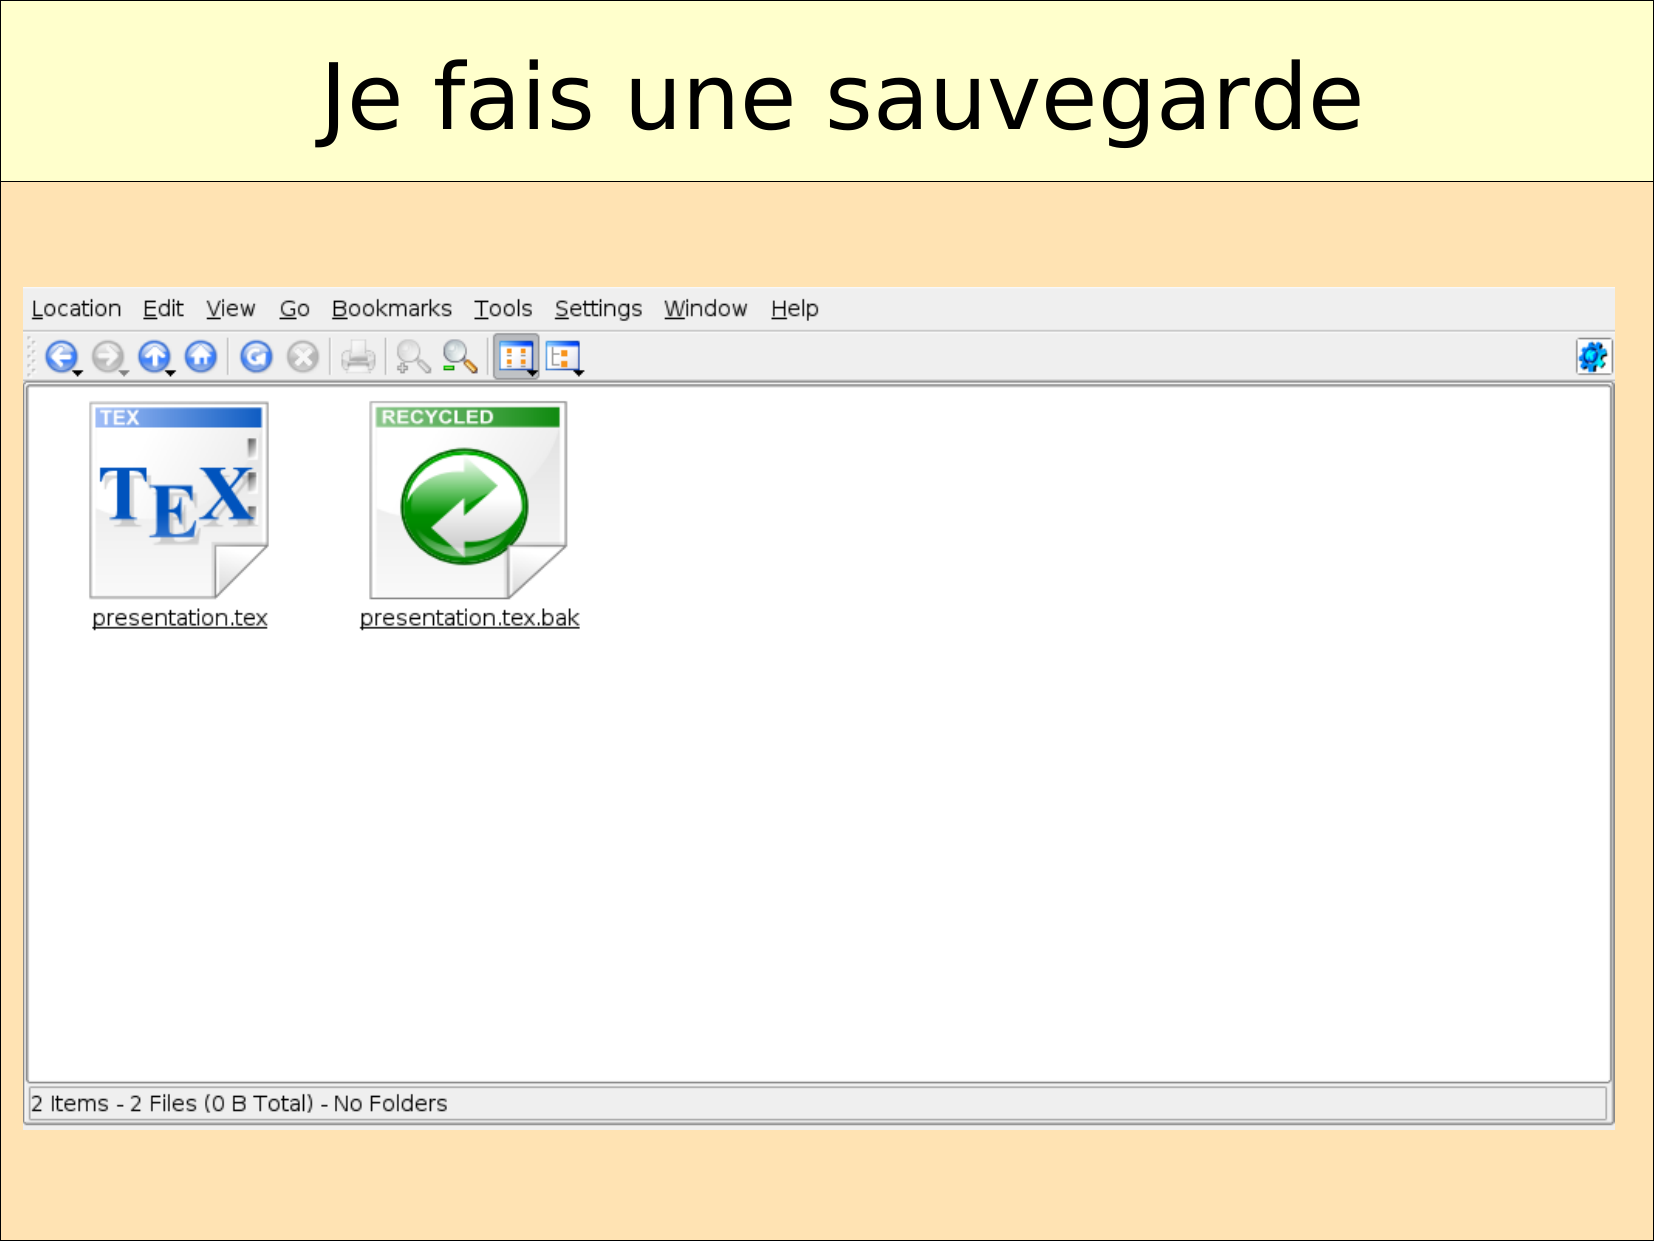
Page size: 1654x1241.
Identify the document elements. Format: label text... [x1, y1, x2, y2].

title Je fais une sauvegarde [135, 43, 1552, 151]
picture [23, 287, 1615, 1130]
